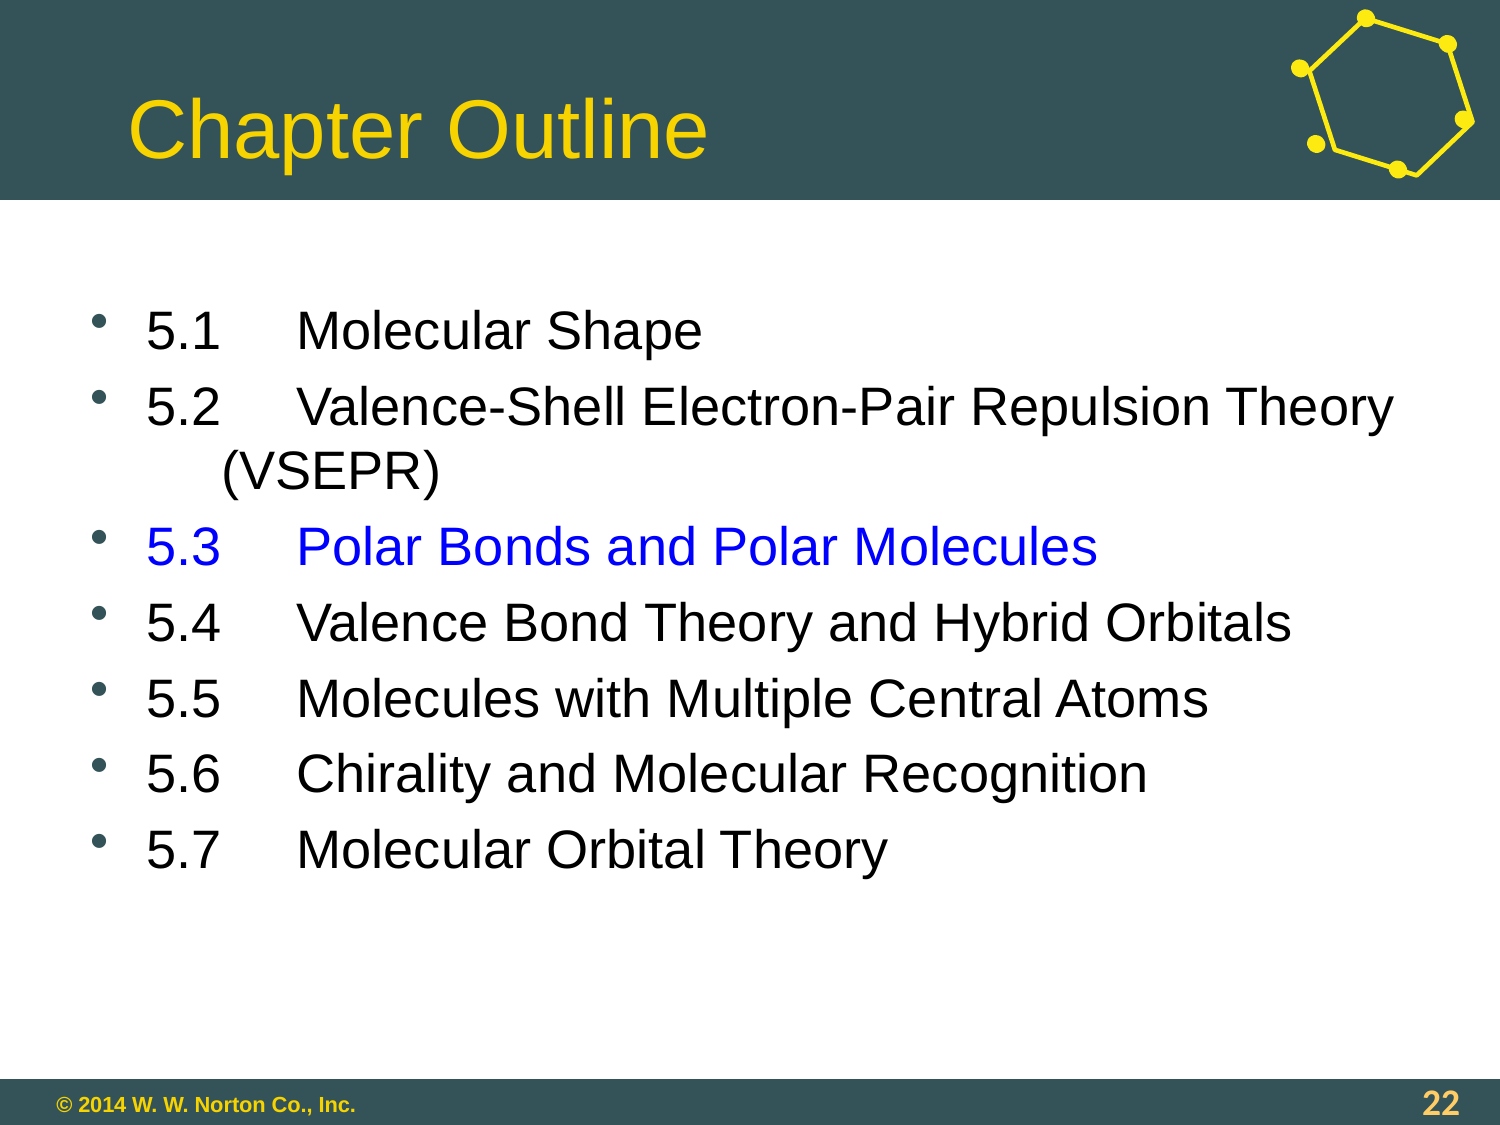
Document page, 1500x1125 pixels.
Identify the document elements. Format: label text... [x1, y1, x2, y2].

title Chapter Outline [112, 50, 1388, 200]
list 5.1 Molecular Shape 5.2 Valence-Shell Electron-Pair Repulsion Theory (VSEPR) 5.3 Polar Bonds and Polar Molecules 5.4 Valence Bond Theory and Hybrid Orbitals 5.5 Molecules with Multiple Central Atoms 5.6 Chirality and Molecular Recognition 5.7 Molecular Orbital Theory [75, 287, 1413, 963]
slide_number <number> [1400, 1074, 1475, 1125]
